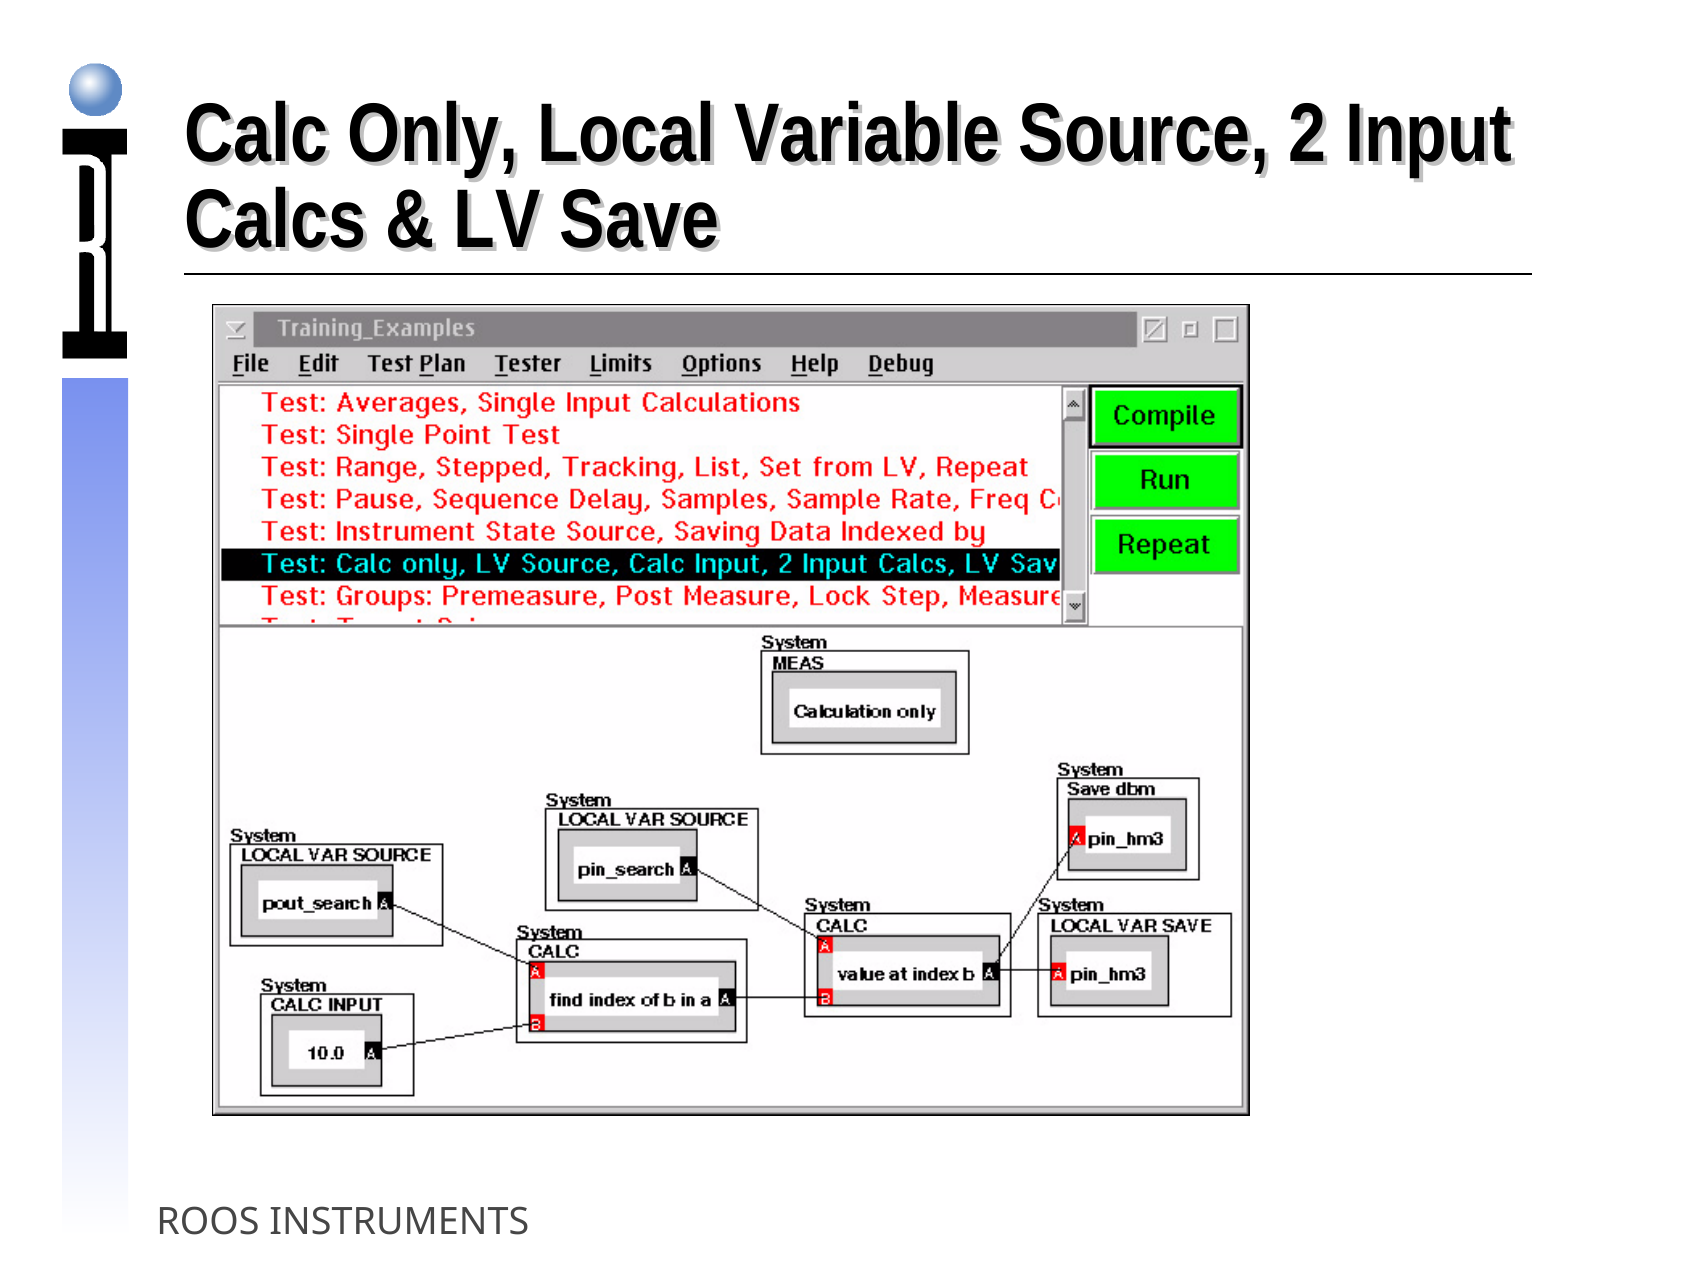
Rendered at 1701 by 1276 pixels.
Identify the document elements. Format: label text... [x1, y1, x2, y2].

picture [212, 304, 1250, 1116]
text_box Calc Only, Local Variable Source, 2 Input Calcs & LV Save [184, 92, 1539, 274]
